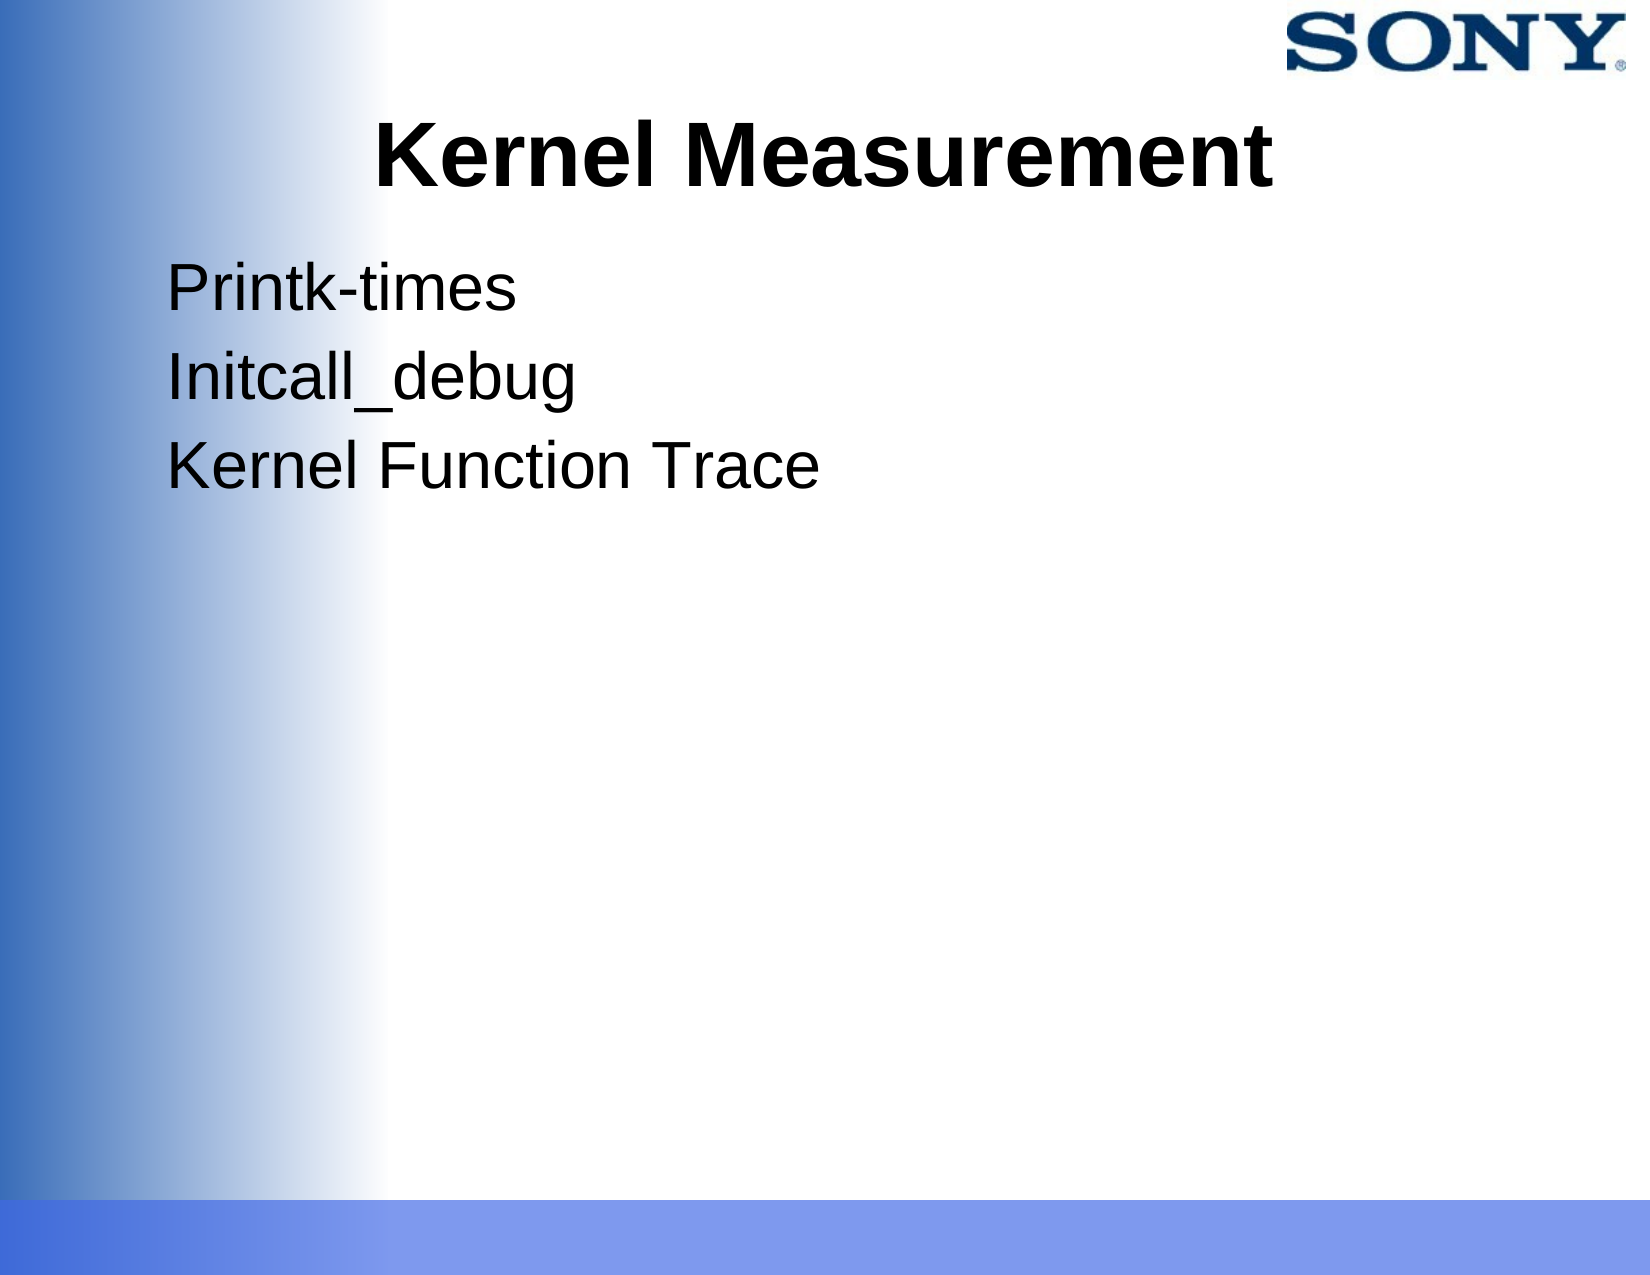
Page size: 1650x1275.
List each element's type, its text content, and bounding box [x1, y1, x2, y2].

picture [1287, 0, 1626, 80]
list Printk-times Initcall_debug Kernel Function Trace [149, 262, 1499, 1188]
title Kernel Measurement [149, 74, 1499, 250]
